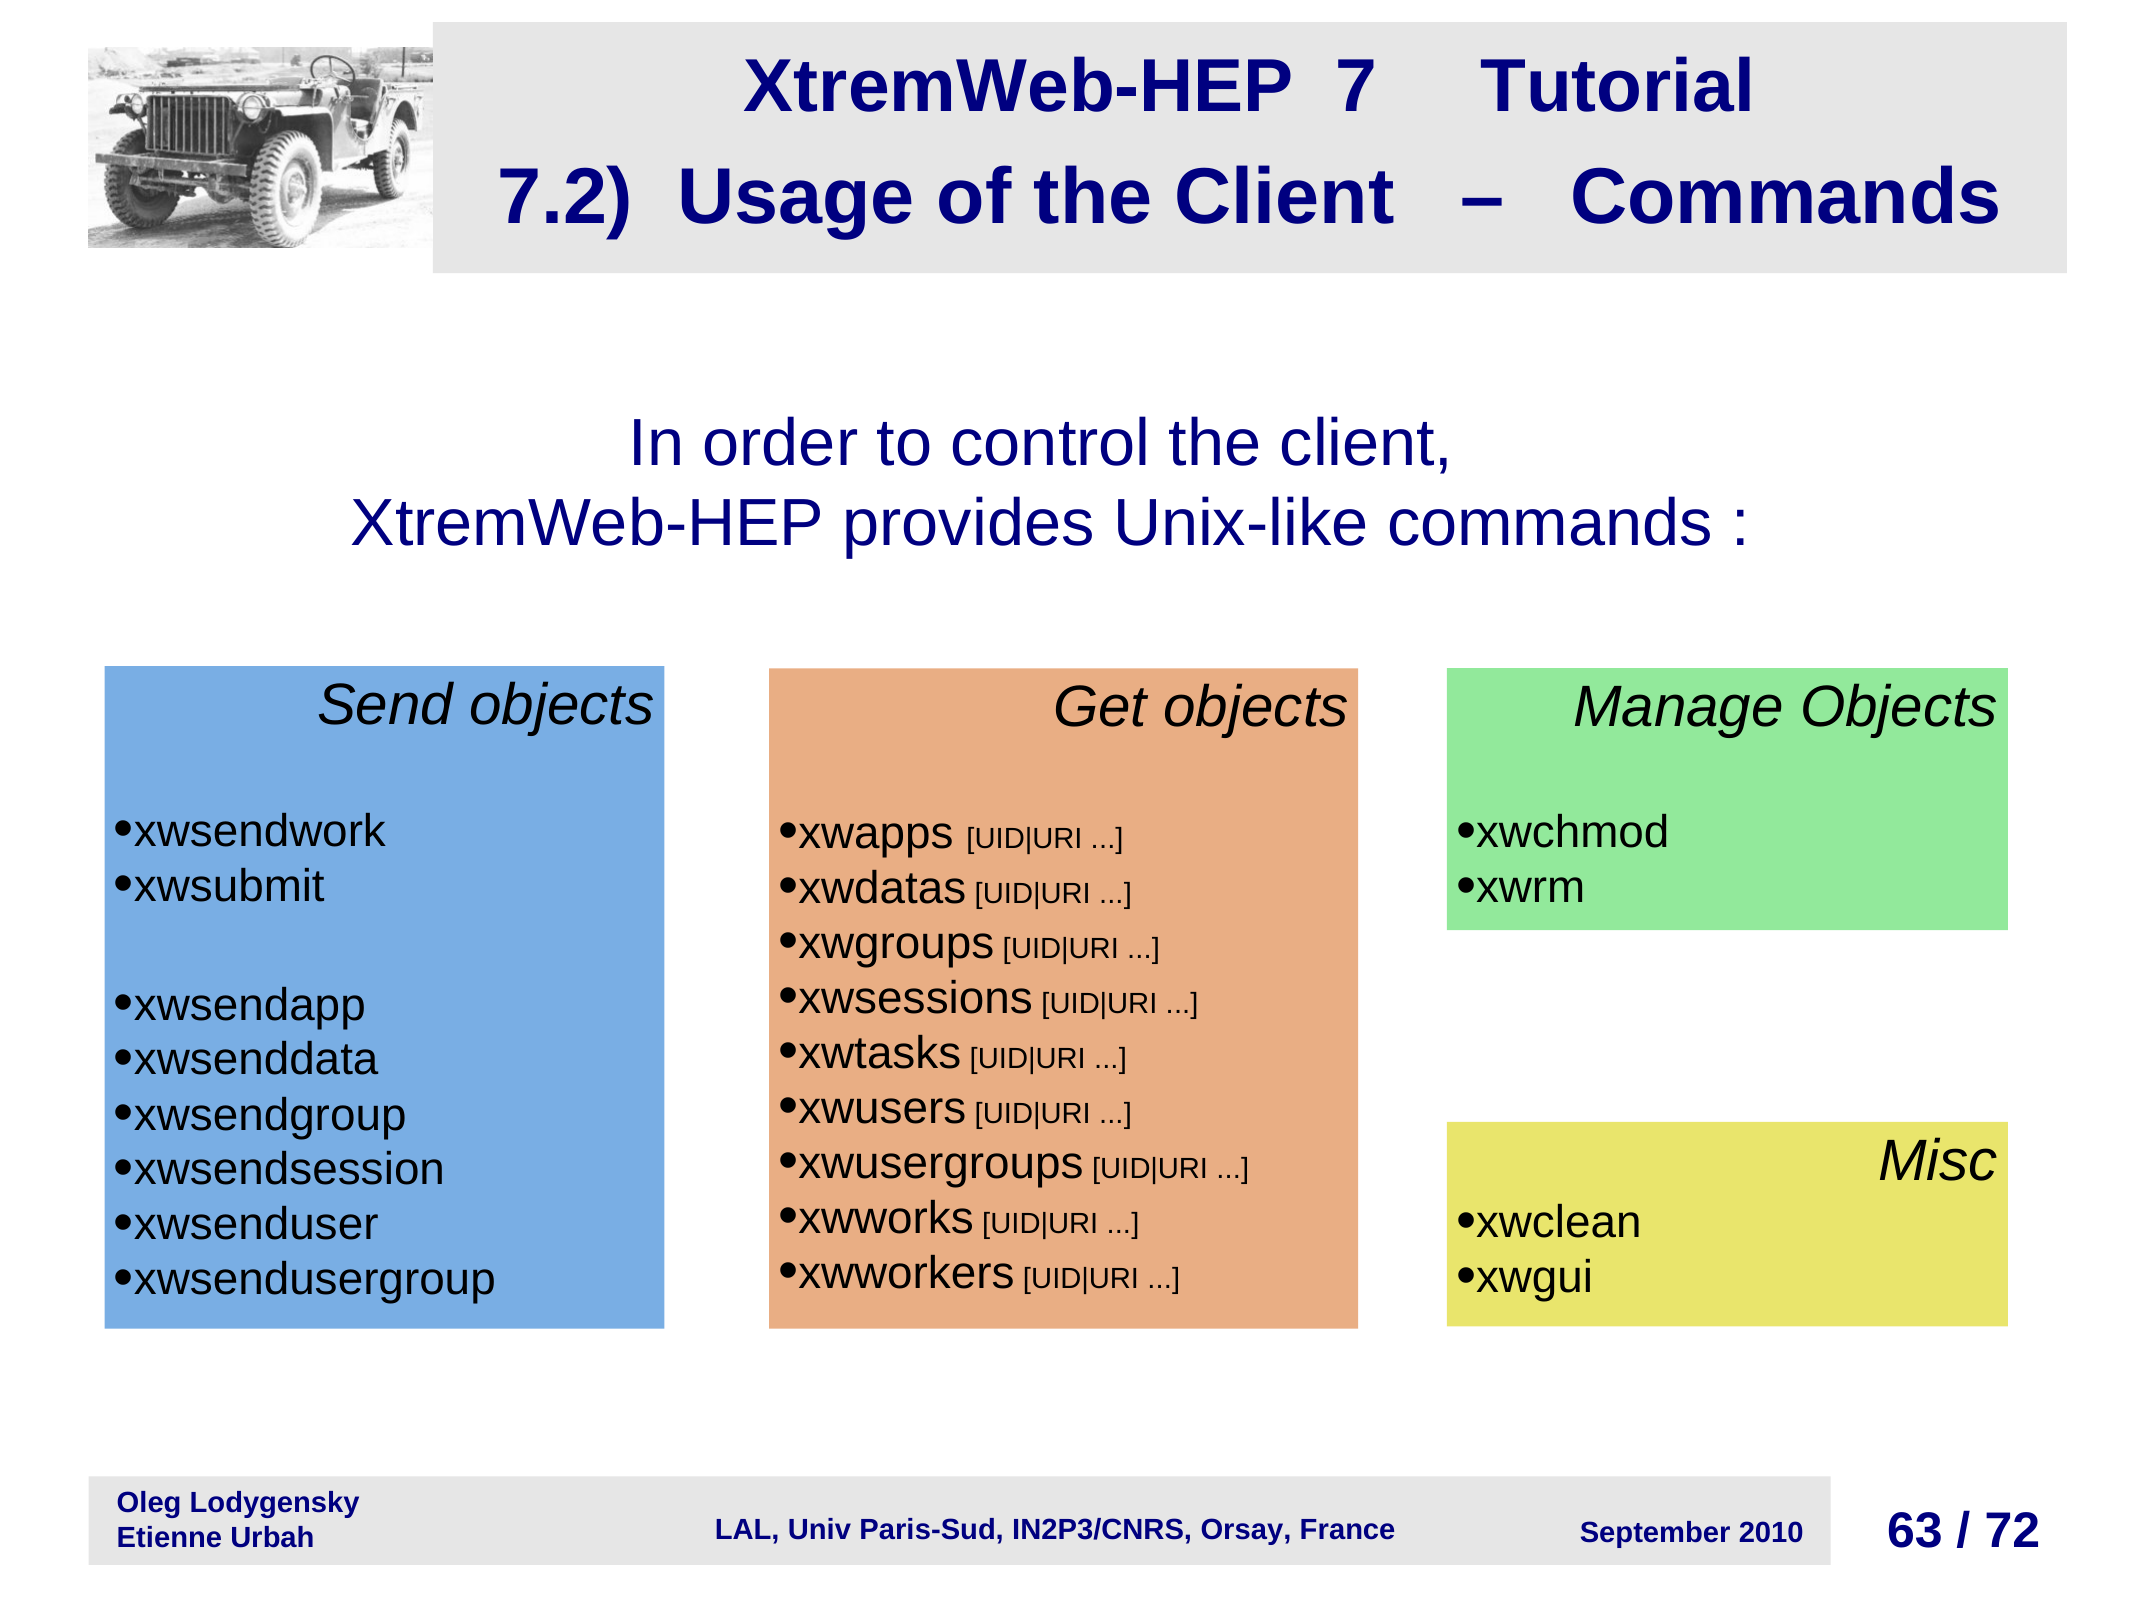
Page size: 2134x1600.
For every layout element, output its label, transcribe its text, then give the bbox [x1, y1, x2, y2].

text_box Manage Objects xwchmod xwrm [1446, 668, 2008, 931]
text_box Misc xwclean xwgui [1446, 1121, 2008, 1327]
text_box Send objects xwsendwork xwsubmit xwsendapp xwsenddata xwsendgroup xwsendsession xwsenduser xwsendusergroup [104, 666, 665, 1329]
title 7.2) Usage of the Client – Commands [442, 118, 2067, 266]
picture [88, 47, 433, 248]
text_box In order to control the client, XtremWeb-HEP provides Unix-like commands : [341, 398, 1761, 559]
text_box Get objects xwapps [UID|URI ...] xwdatas [UID|URI ...] xwgroups [UID|URI ...] xwsessions [UID|URI ...] xwtasks [UID|URI ...] xwusers [UID|URI ...] xwusergroups [UID|URI ...] xwworks [UID|URI ...] xwworkers [UID|URI ...] [769, 668, 1359, 1329]
